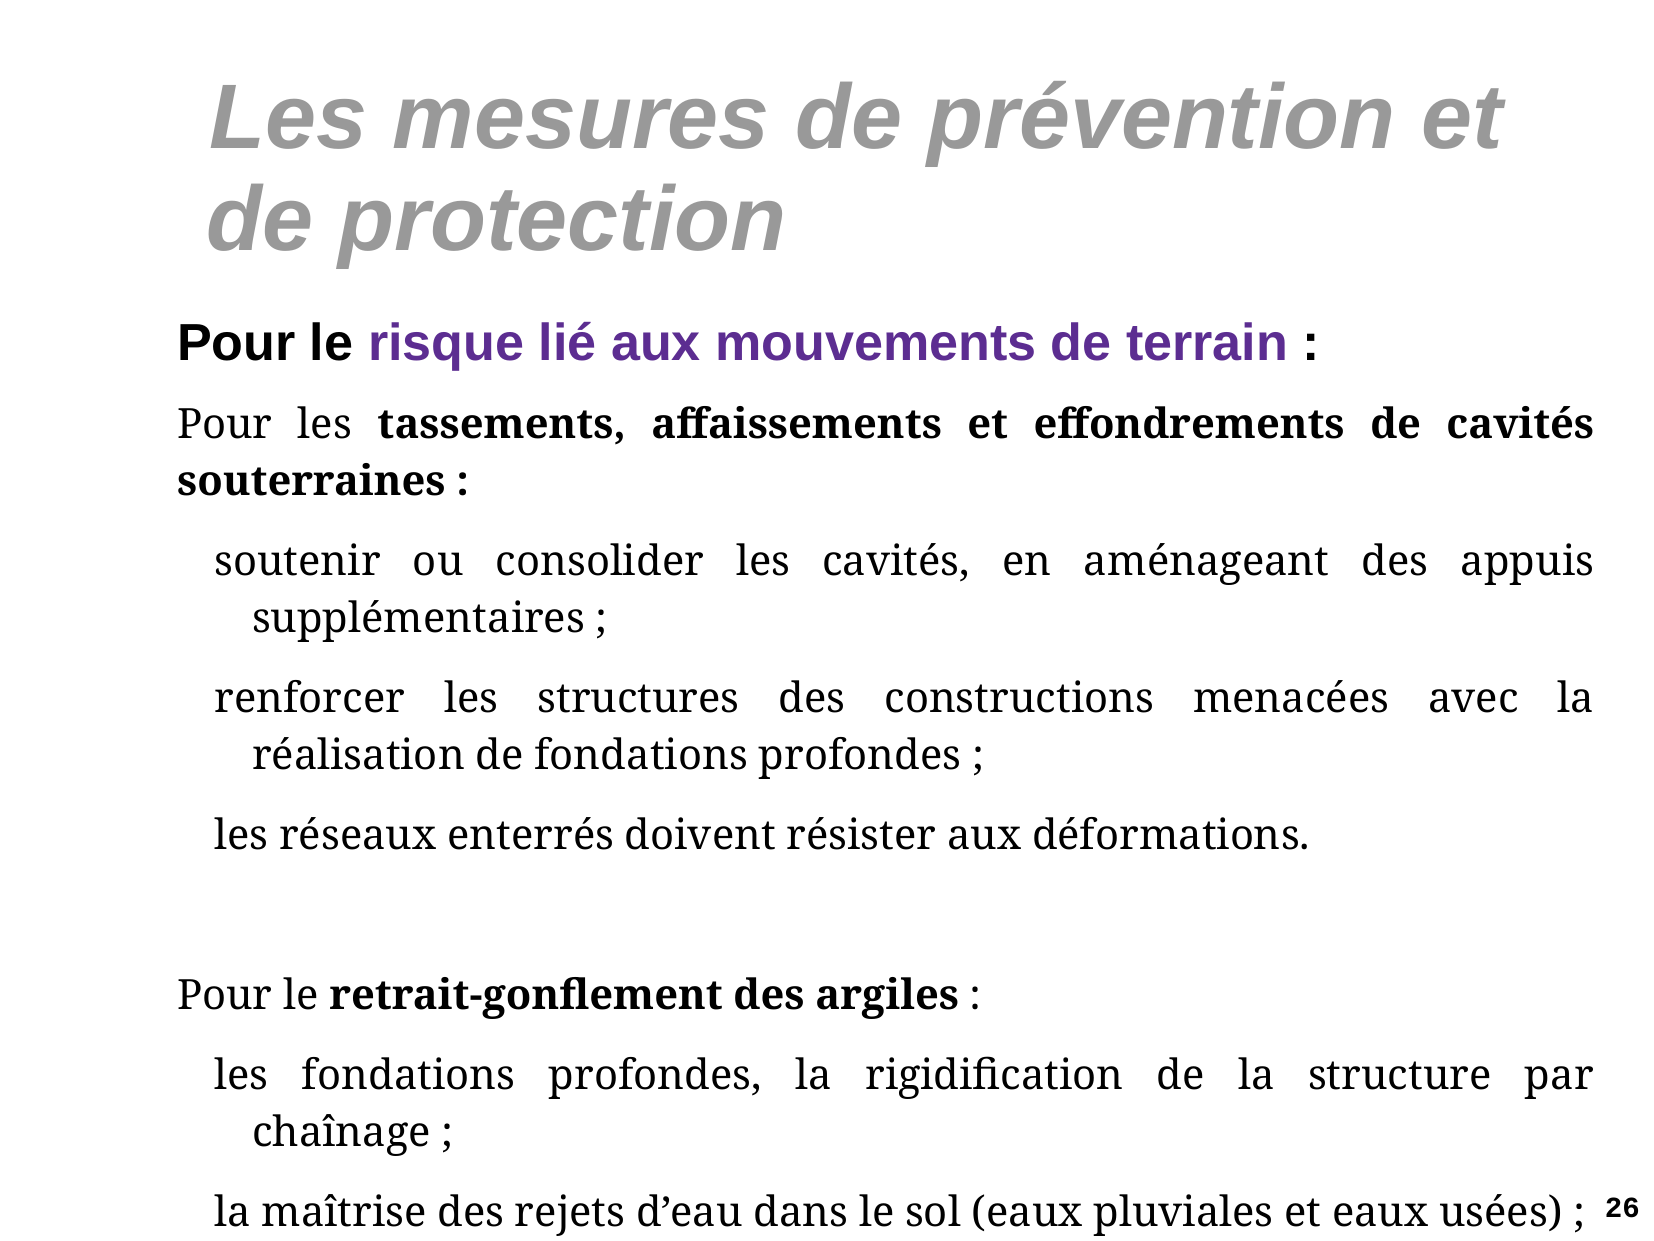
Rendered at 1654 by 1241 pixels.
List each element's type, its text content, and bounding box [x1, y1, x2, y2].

title Les mesures de prévention et de protection [177, 65, 1625, 271]
list Pour le risque lié aux mouvements de terrain : Pour les tassements, affaissements et effondrements de cavités souterraines : soutenir ou consolider les cavités, en aménageant des appuis supplémentaires ; renforcer les structures des constructions menacées avec la réalisation de fondations profondes ; les réseaux enterrés doivent résister aux déformations. Pour le retrait-gonflement des argiles : les fondations profondes, la rigidification de la structure par chaînage ; la maîtrise des rejets d’eau dans le sol (eaux pluviales et eaux usées) ; le contrôle de la végétation arborescente ; l’étanchéification des pourtours des maisons. [177, 312, 1595, 1221]
